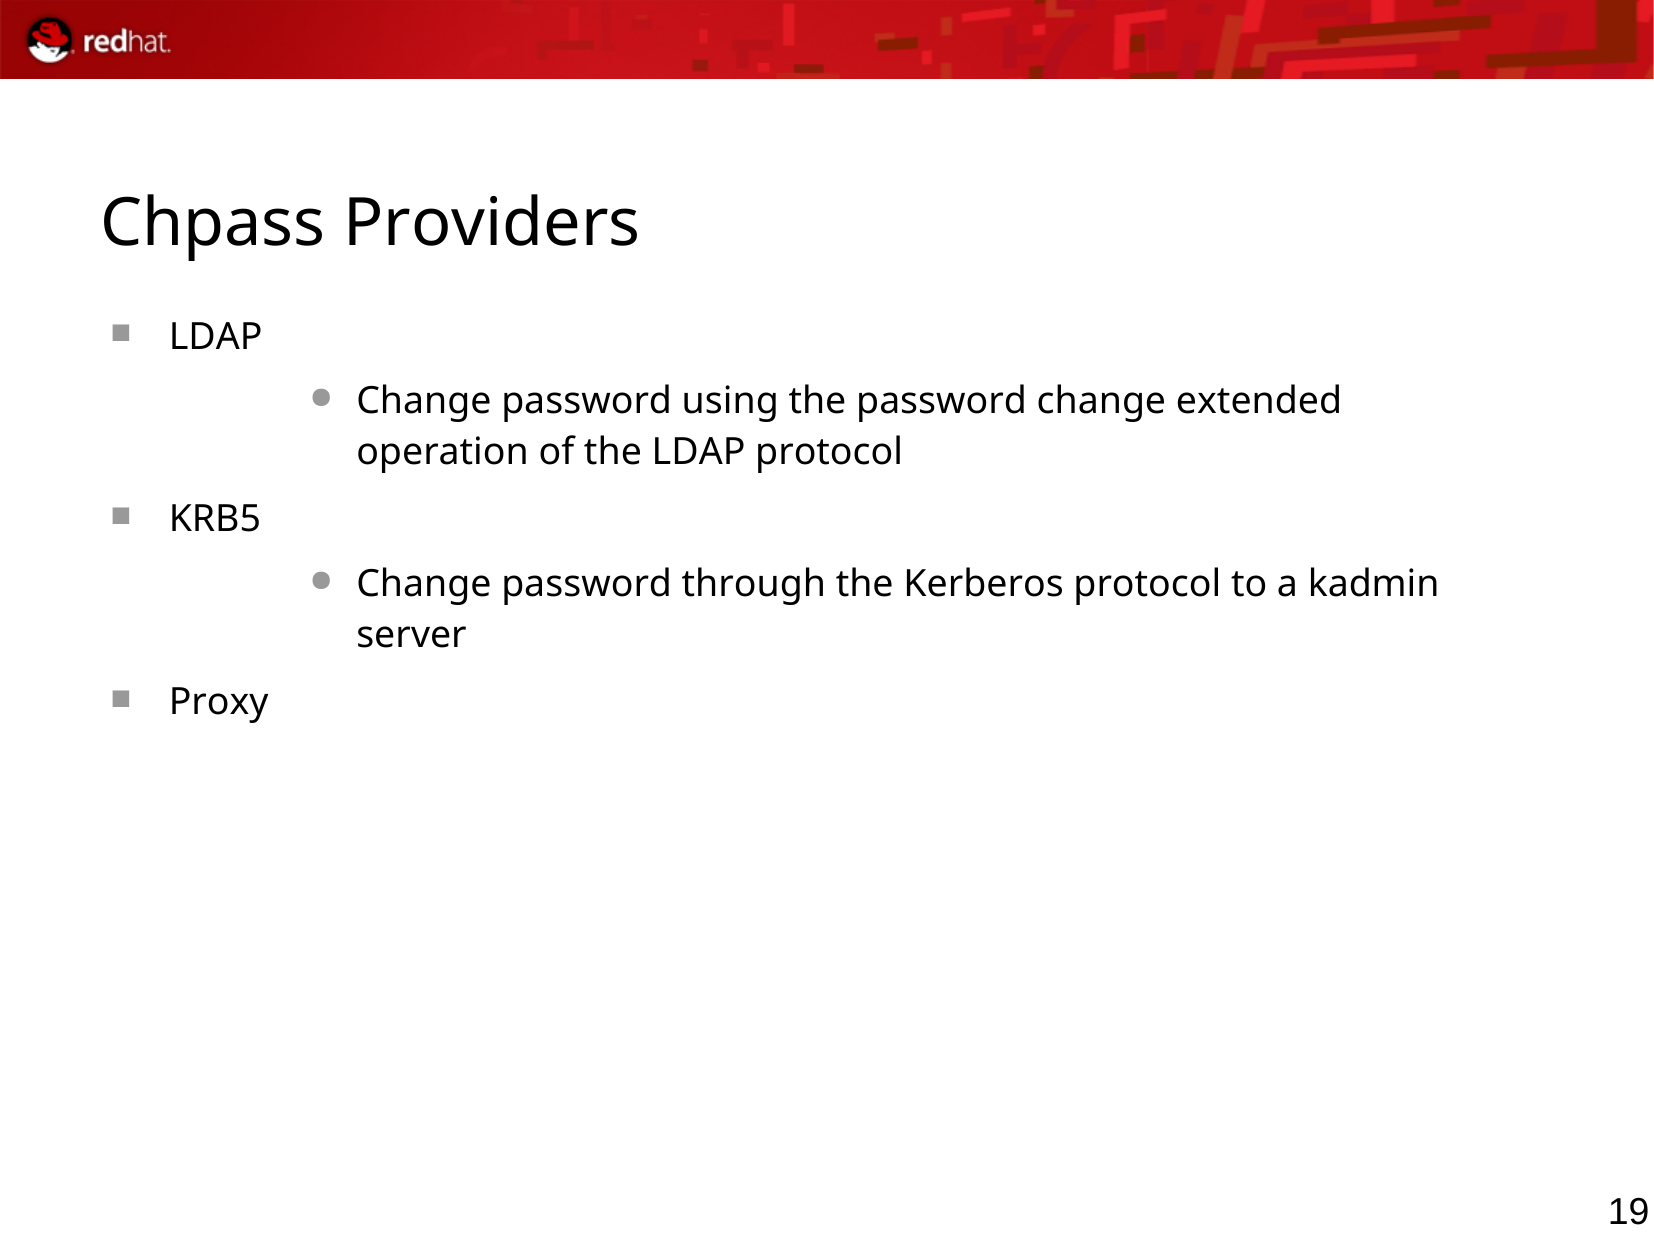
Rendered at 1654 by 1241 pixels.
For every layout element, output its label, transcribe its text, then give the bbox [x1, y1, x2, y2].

list LDAP Change password using the password change extended operation of the LDAP protocol KRB5 Change password through the Kerberos protocol to a kadmin server Proxy [112, 309, 1519, 1163]
picture [0, 0, 1654, 79]
title Chpass Providers [100, 171, 1506, 267]
